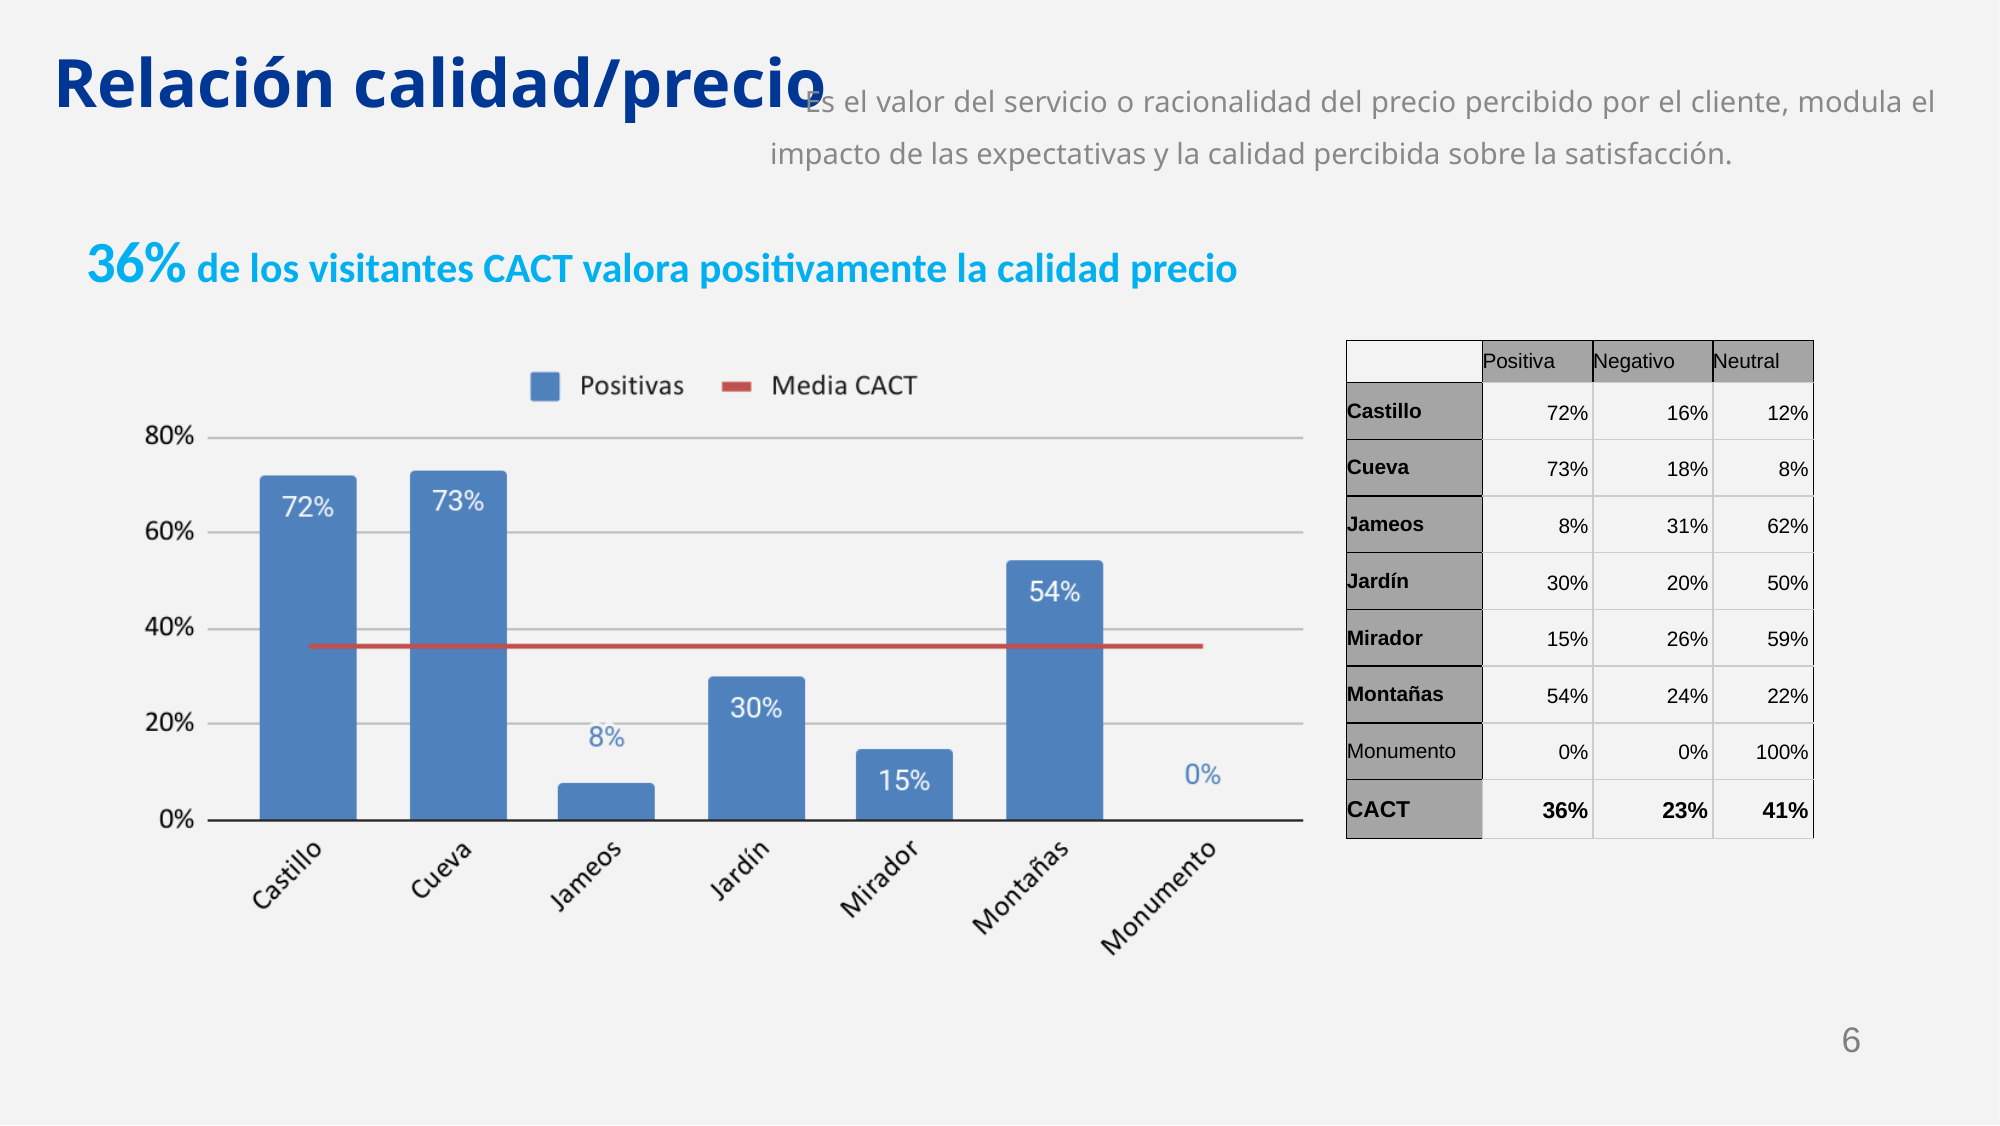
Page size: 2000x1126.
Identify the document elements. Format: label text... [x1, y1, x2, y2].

table_header Neutral [1714, 341, 1813, 382]
table_cell 59% [1714, 610, 1813, 665]
table_cell 50% [1714, 553, 1813, 609]
table_cell 18% [1594, 440, 1712, 495]
table_cell 8% [1714, 440, 1813, 495]
text_box Es el valor del servicio o racionalidad del precio percibido por el cliente, modula el impacto de las expectativas y la calidad percibida sobre la satisfacción. [741, 35, 1965, 289]
table_cell 12% [1714, 383, 1813, 439]
text_box 36% de los visitantes CACT valora positivamente la calidad precio [71, 199, 1377, 289]
table_cell 54% [1483, 667, 1592, 722]
table_cell 62% [1714, 497, 1813, 552]
table_cell 0% [1594, 724, 1712, 779]
table_cell 23% [1594, 780, 1712, 838]
table_cell Mirador [1347, 610, 1482, 665]
table_cell 16% [1594, 383, 1712, 439]
table_cell Jardín [1347, 553, 1482, 609]
picture [112, 340, 1336, 984]
table_cell 30% [1483, 553, 1592, 609]
table_cell 15% [1483, 610, 1592, 665]
slide_number 1 [1412, 1008, 1880, 1069]
table_cell 20% [1594, 553, 1712, 609]
table_cell Monumento [1347, 724, 1482, 779]
table_cell 73% [1483, 440, 1592, 495]
text_box Relación calidad/precio [53, 0, 1928, 121]
table_cell 26% [1594, 610, 1712, 665]
table_cell Cueva [1347, 440, 1482, 495]
table_cell Jameos [1347, 497, 1482, 552]
table_cell Castillo [1347, 383, 1482, 439]
table_cell 24% [1594, 667, 1712, 722]
table_cell Montañas [1347, 667, 1482, 722]
table_cell 72% [1483, 383, 1592, 439]
table_cell 100% [1714, 724, 1813, 779]
table_cell 0% [1483, 724, 1592, 779]
table_header Positiva [1483, 341, 1592, 382]
table_header Negativo [1594, 341, 1712, 382]
table_cell 22% [1714, 667, 1813, 722]
table_cell 41% [1714, 780, 1813, 838]
table_cell CACT [1347, 780, 1482, 838]
table_cell 31% [1594, 497, 1712, 552]
table_cell 8% [1483, 497, 1592, 552]
table_cell 36% [1483, 780, 1592, 838]
table_header [1347, 341, 1482, 382]
